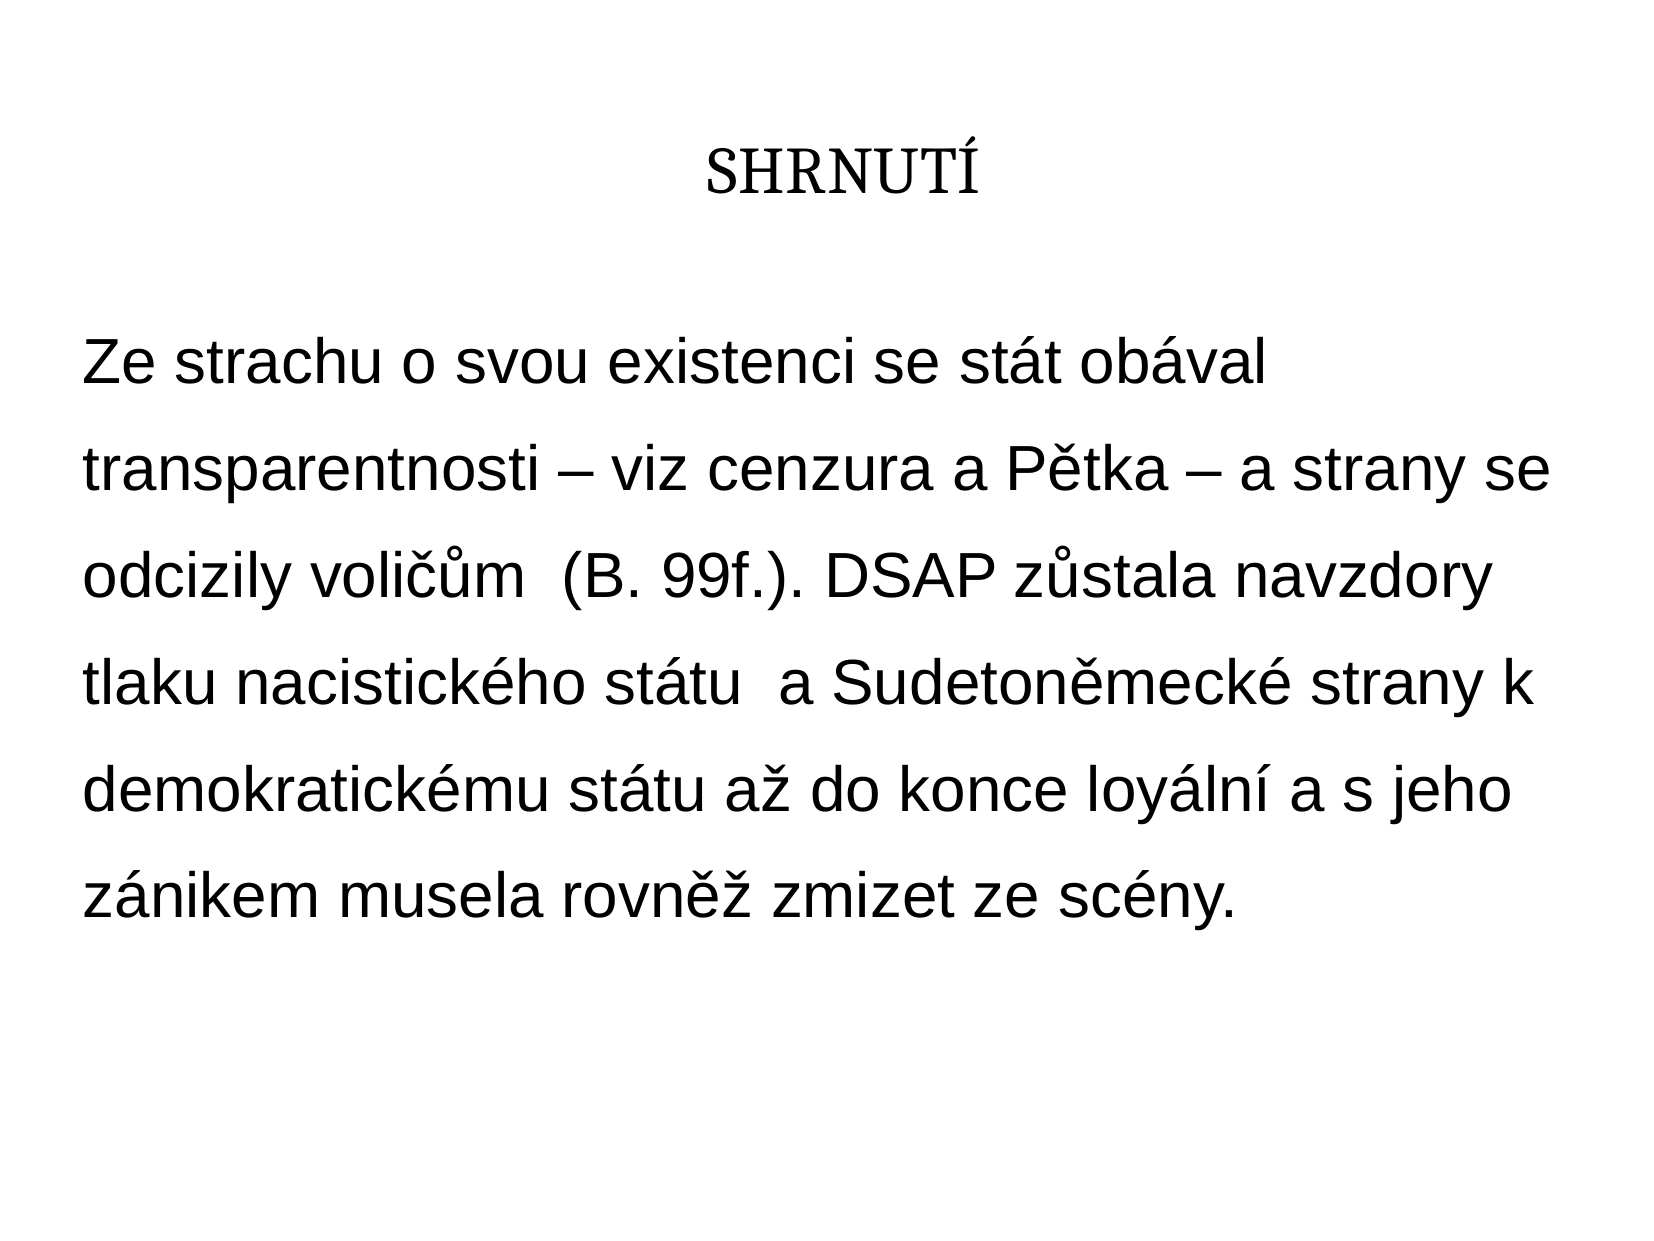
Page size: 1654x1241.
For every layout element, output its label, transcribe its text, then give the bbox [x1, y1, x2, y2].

list Ze strachu o svou existenci se stát obával transparentnosti – viz cenzura a Pětka – a strany se odcizily voličům (B. 99f.). DSAP zůstala navzdory tlaku nacistického státu a Sudetoněmecké strany k demokratickému státu až do konce loyální a s jeho zánikem musela rovněž zmizet ze scény. [82, 290, 1571, 1010]
title Shrnutí [82, 49, 1571, 257]
